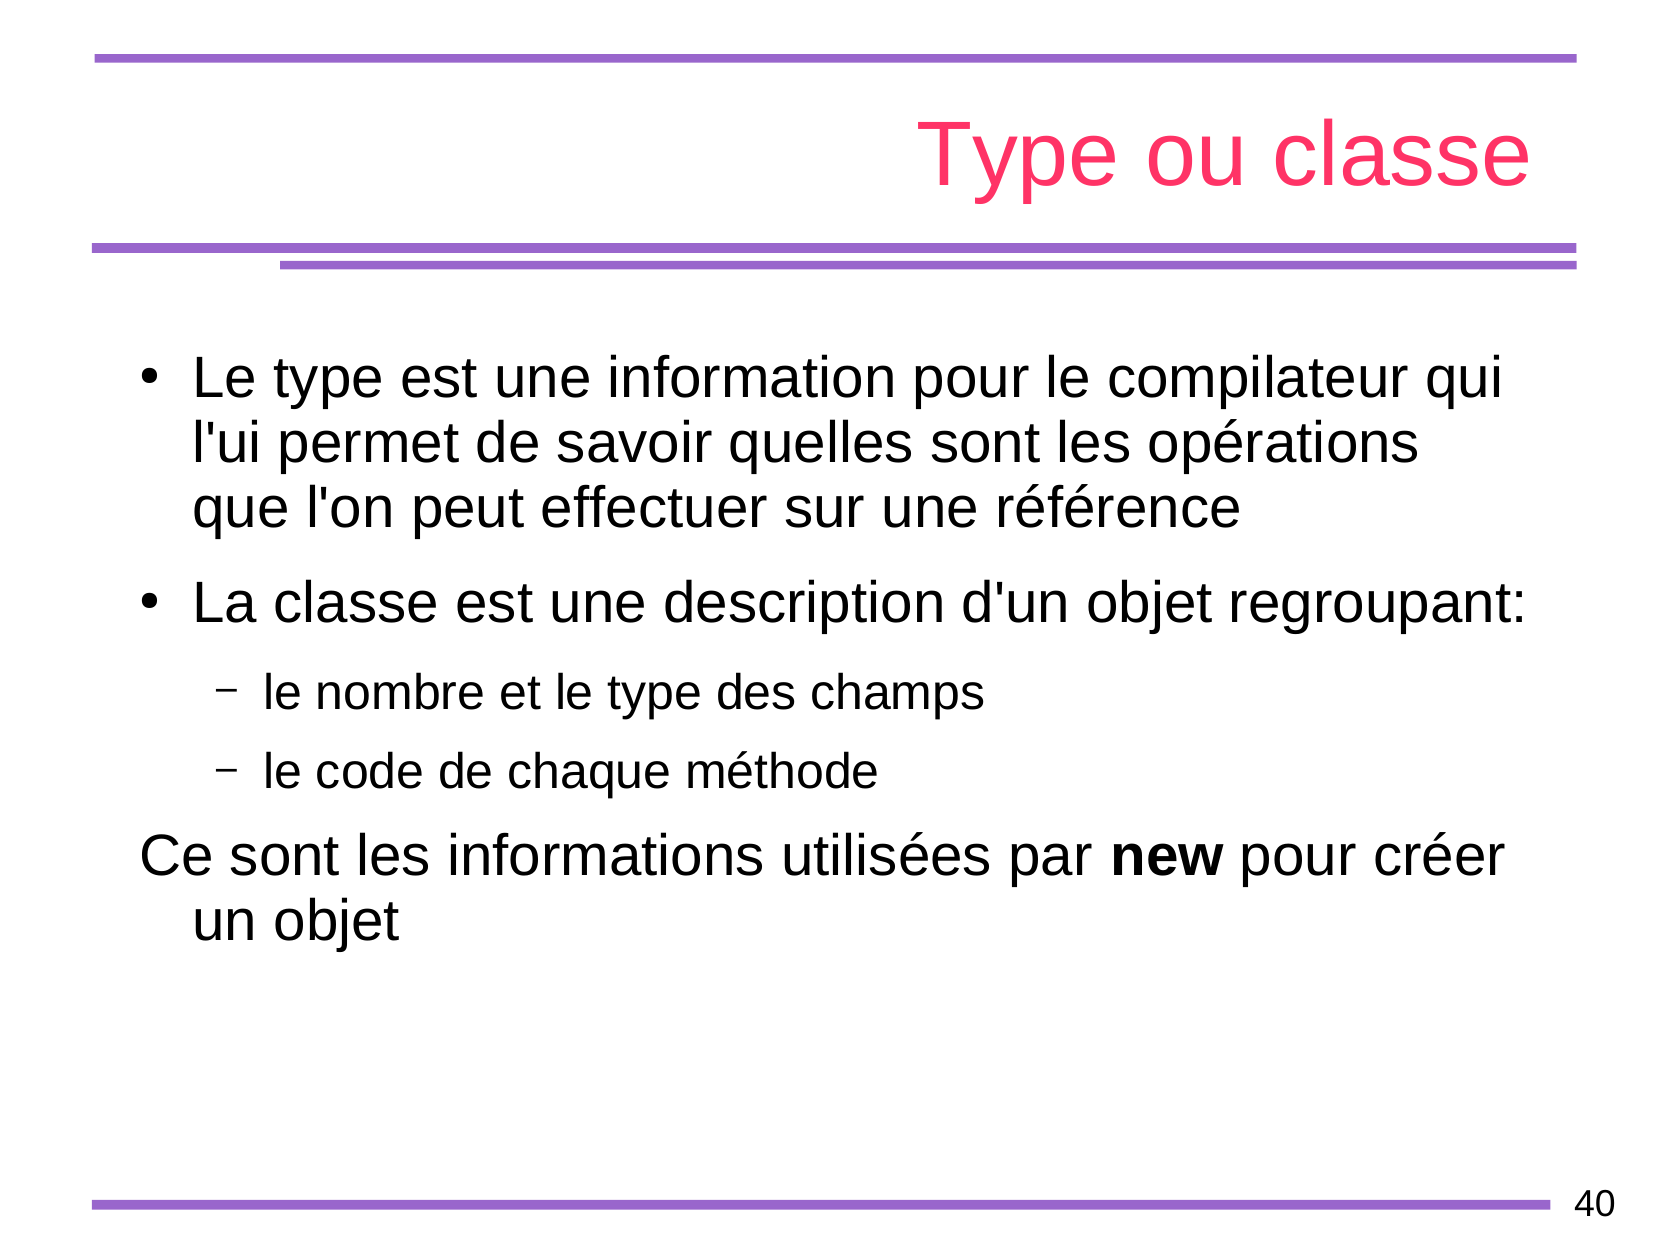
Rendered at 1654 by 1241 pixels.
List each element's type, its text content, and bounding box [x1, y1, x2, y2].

list Le type est une information pour le compilateur qui l'ui permet de savoir quelles sont les opérations que l'on peut effectuer sur une référence La classe est une description d'un objet regroupant: le nombre et le type des champs le code de chaque méthode Ce sont les informations utilisées par new pour créer un objet [121, 344, 1534, 1127]
title Type ou classe [121, 49, 1534, 257]
